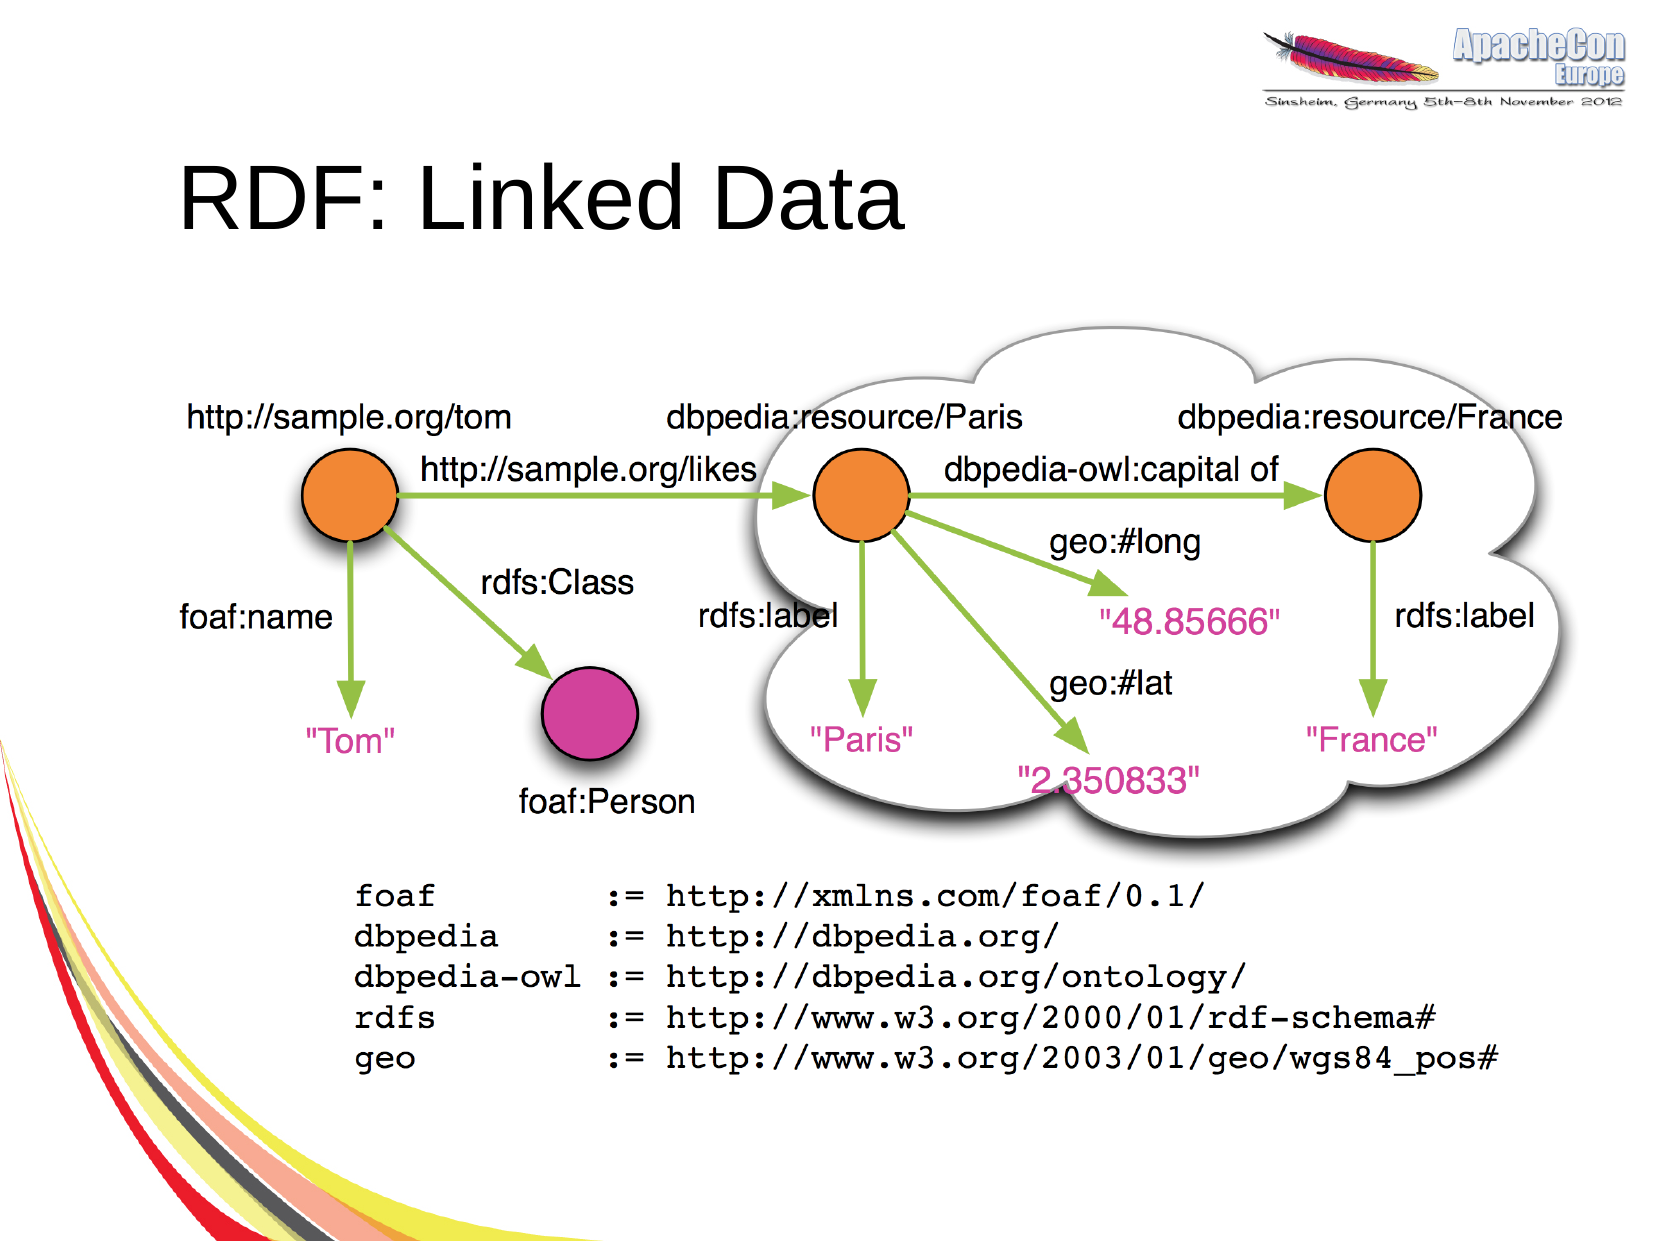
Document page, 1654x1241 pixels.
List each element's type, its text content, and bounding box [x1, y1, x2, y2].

picture [0, 0, 1654, 1241]
title RDF: Linked Data [177, 141, 1536, 254]
